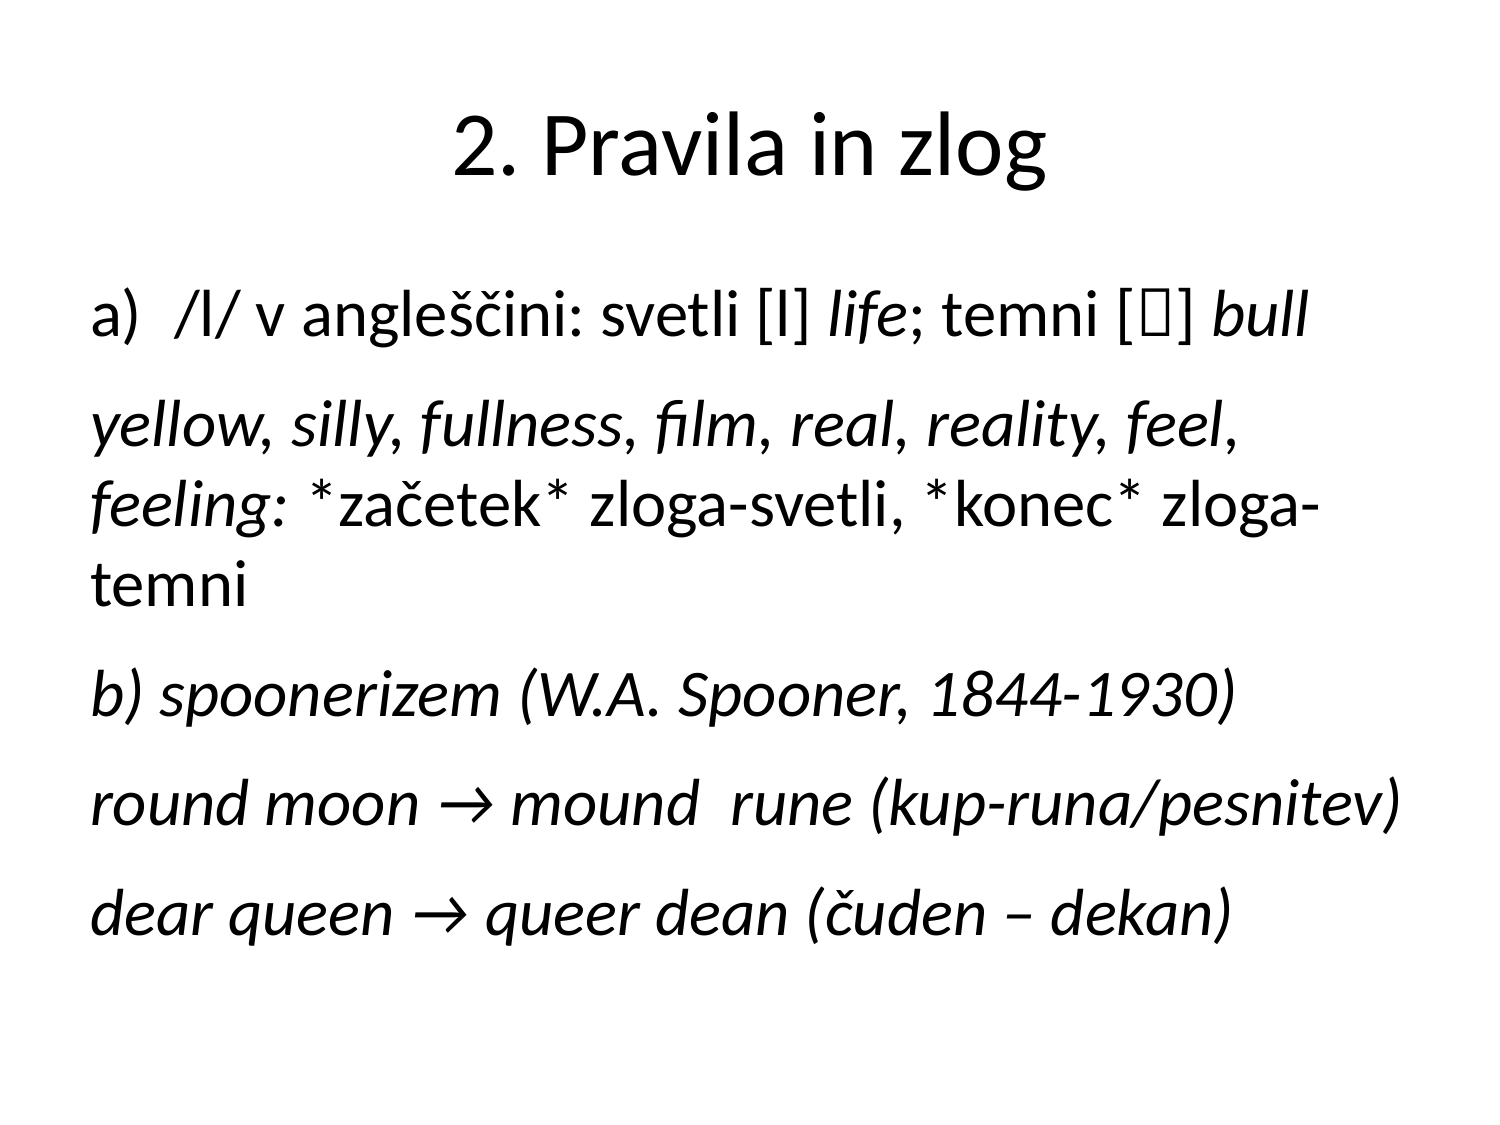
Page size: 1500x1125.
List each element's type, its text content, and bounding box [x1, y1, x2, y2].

title 2. Pravila in zlog [75, 45, 1425, 233]
list /l/ v angleščini: svetli [l] life; temni [] bull yellow, silly, fullness, film, real, reality, feel, feeling: *začetek* zloga-svetli, *konec* zloga-temni b) spoonerizem (W.A. Spooner, 1844-1930) round moon → mound rune (kup-runa/pesnitev) dear queen → queer dean (čuden – dekan) [75, 262, 1425, 1005]
